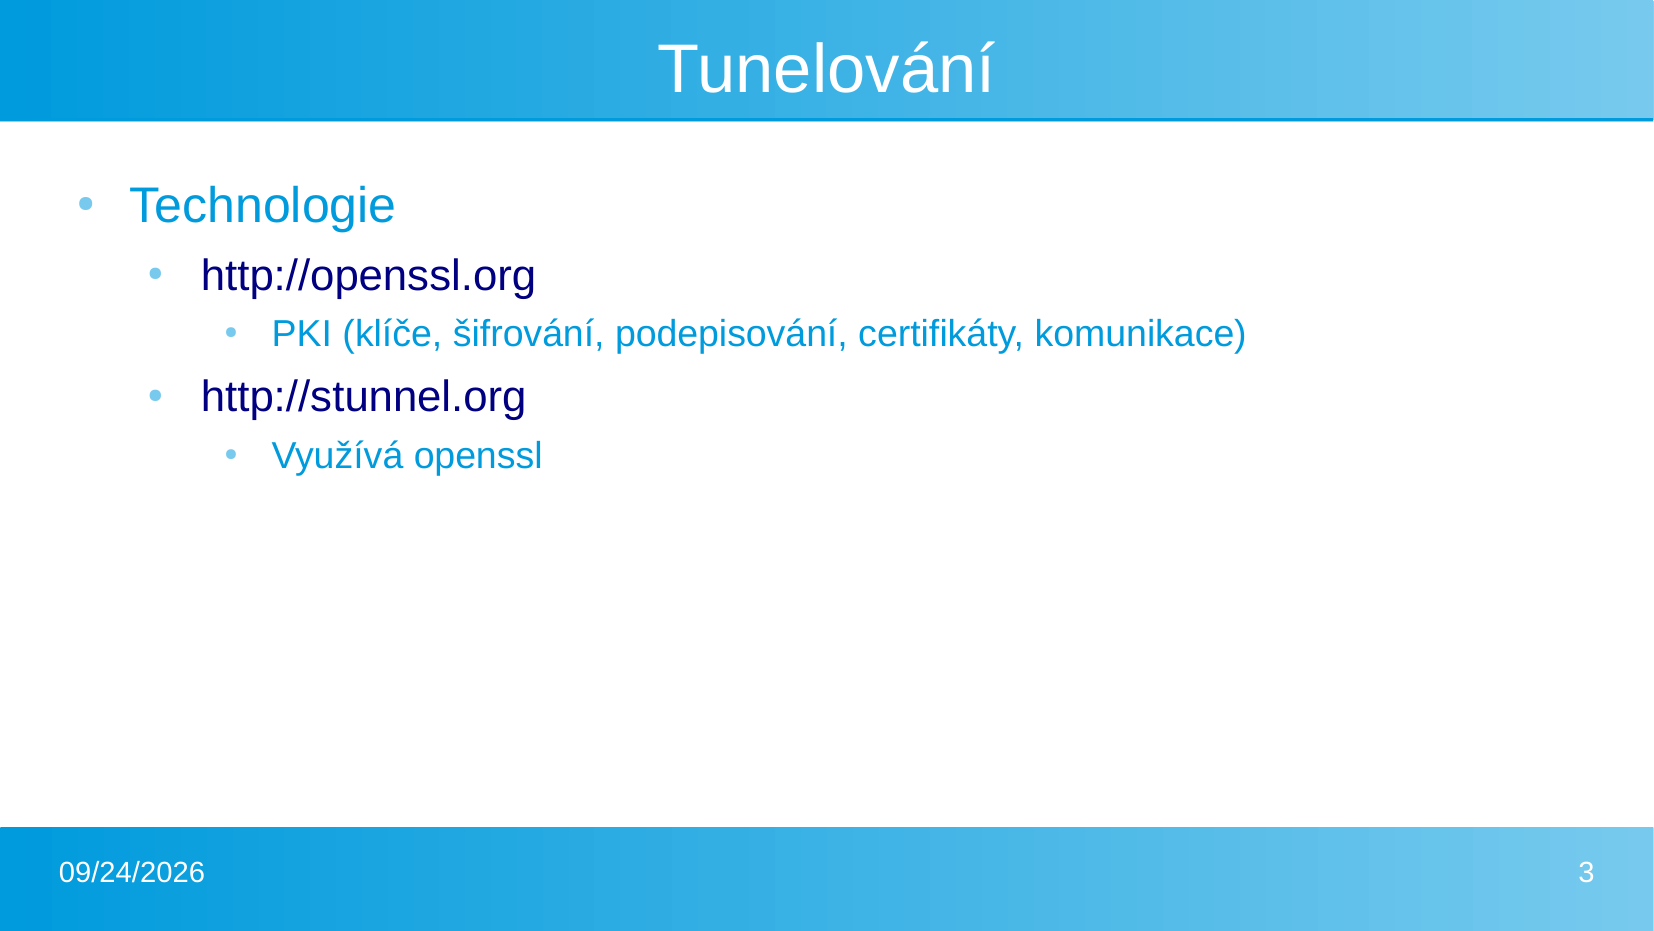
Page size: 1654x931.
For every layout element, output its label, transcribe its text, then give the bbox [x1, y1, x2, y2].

title Tunelování [59, 29, 1595, 108]
list Technologie http://openssl.org PKI (klíče, šifrování, podepisování, certifikáty, komunikace) http://stunnel.org Využívá openssl [59, 177, 1595, 768]
